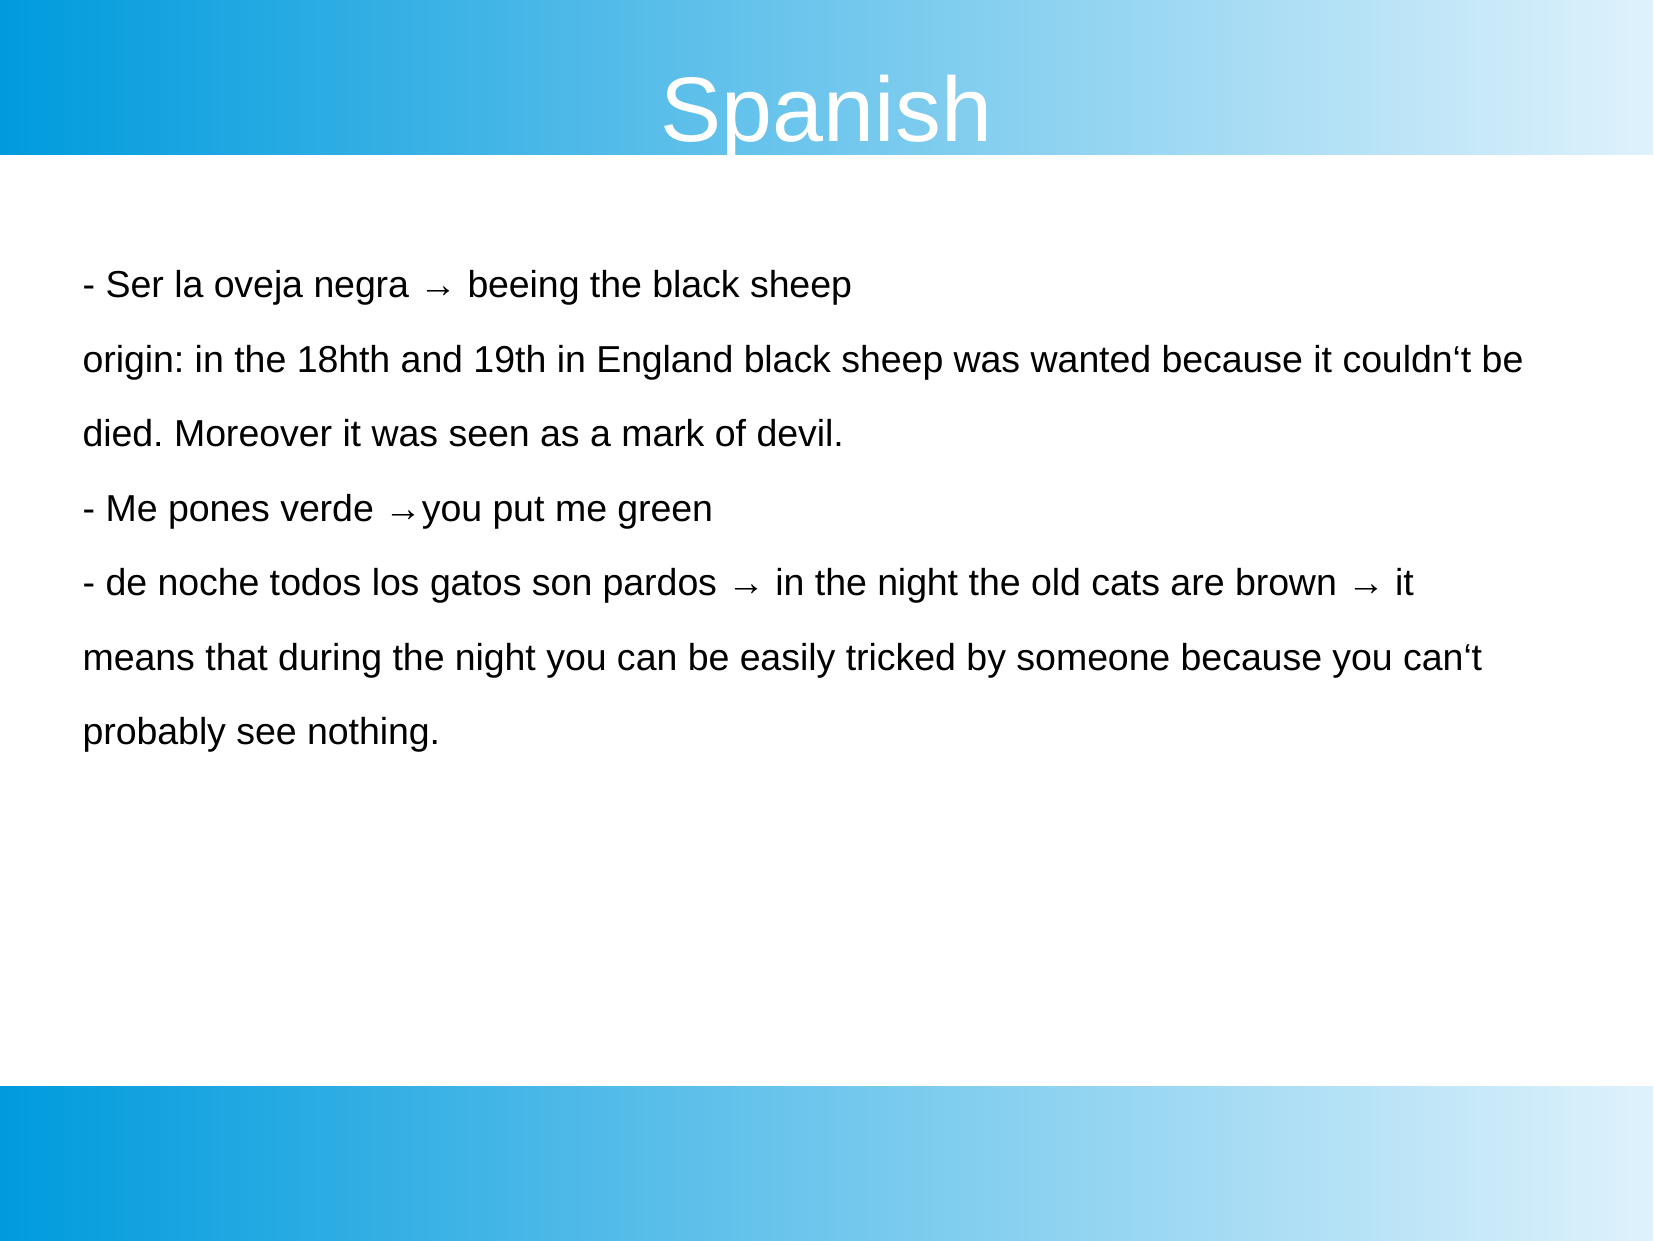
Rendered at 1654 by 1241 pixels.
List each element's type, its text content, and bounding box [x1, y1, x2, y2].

title Spanish [82, 49, 1571, 155]
list - Ser la oveja negra → beeing the black sheep origin: in the 18hth and 19th in England black sheep was wanted because it couldn‘t be died. Moreover it was seen as a mark of devil. - Me pones verde →you put me green - de noche todos los gatos son pardos → in the night the old cats are brown → it means that during the night you can be easily tricked by someone because you can‘t probably see nothing. [82, 260, 1571, 980]
